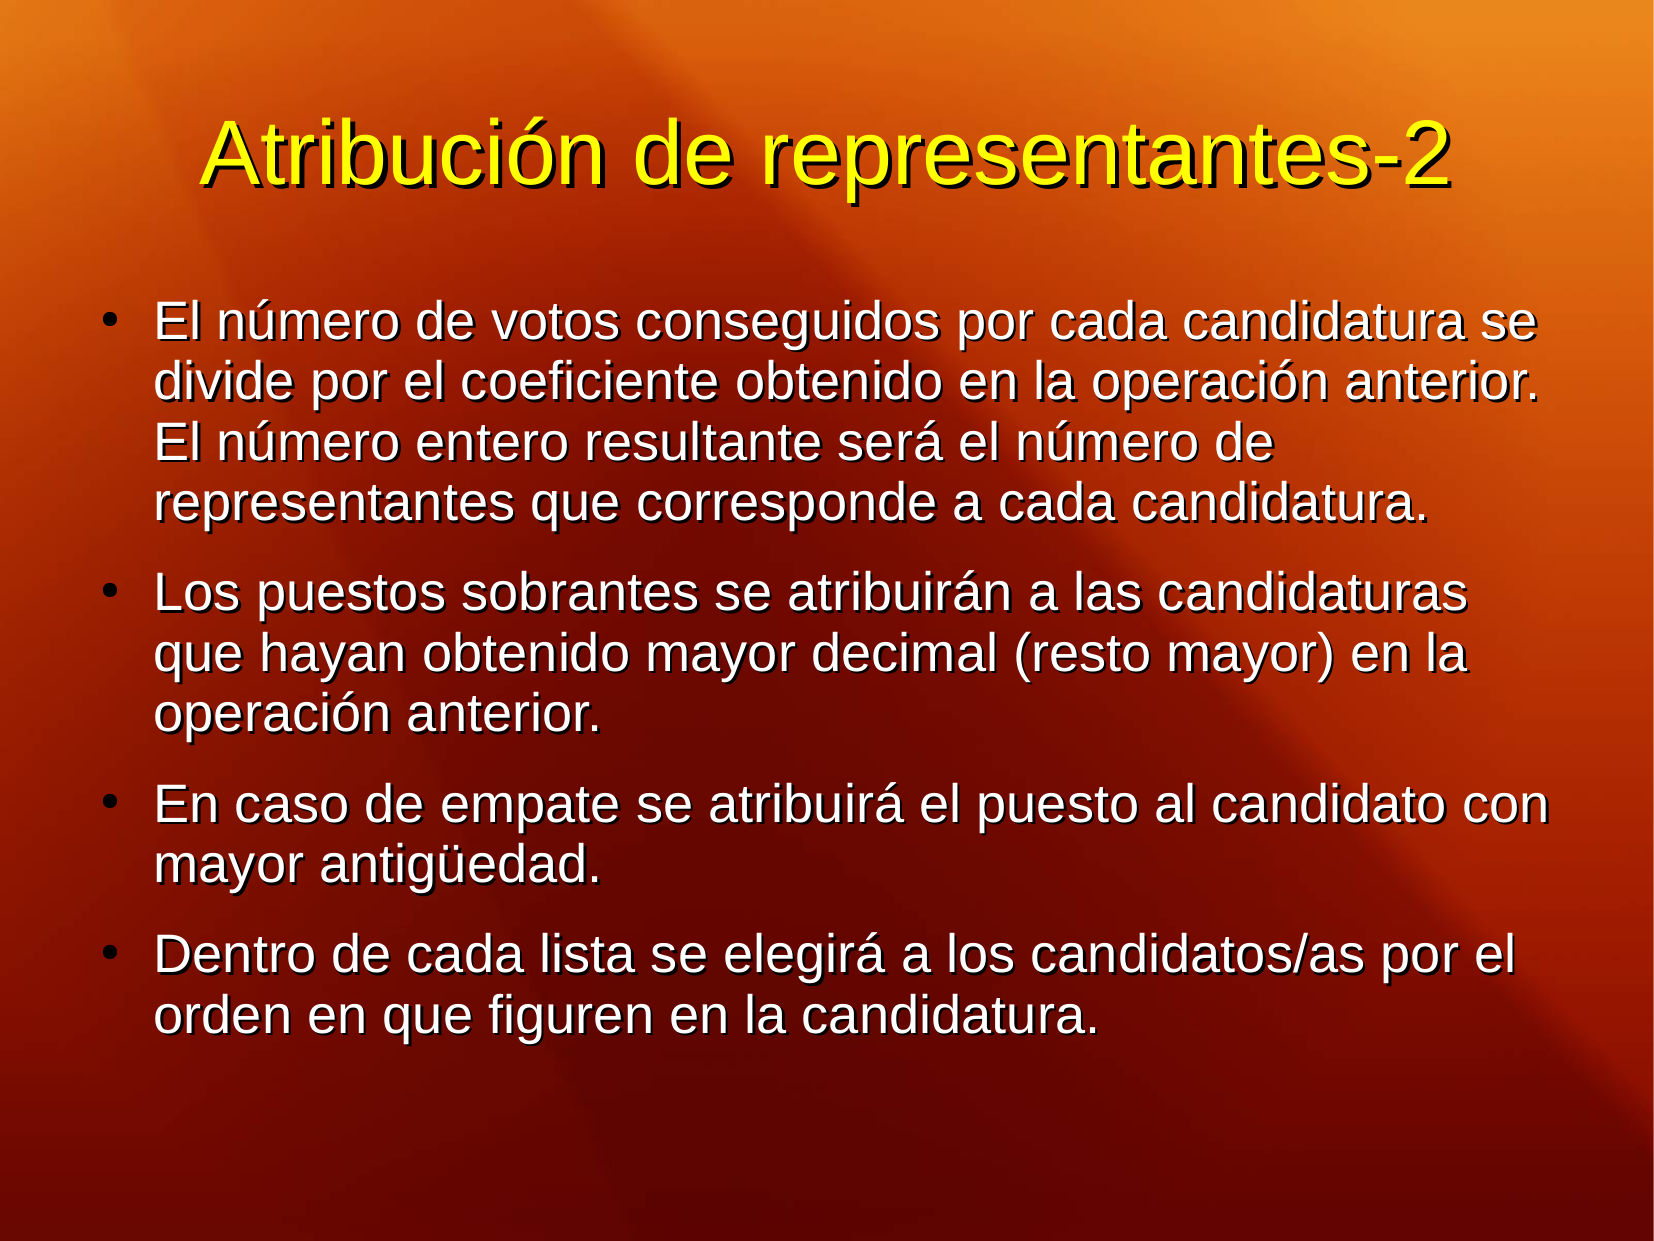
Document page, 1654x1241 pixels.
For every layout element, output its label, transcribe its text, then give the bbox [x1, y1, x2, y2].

title Atribución de representantes-2 [82, 49, 1571, 257]
list El número de votos conseguidos por cada candidatura se divide por el coeficiente obtenido en la operación anterior. El número entero resultante será el número de representantes que corresponde a cada candidatura. Los puestos sobrantes se atribuirán a las candidaturas que hayan obtenido mayor decimal (resto mayor) en la operación anterior. En caso de empate se atribuirá el puesto al candidato con mayor antigüedad. Dentro de cada lista se elegirá a los candidatos/as por el orden en que figuren en la candidatura. [82, 290, 1571, 1048]
picture [0, 0, 1654, 1241]
